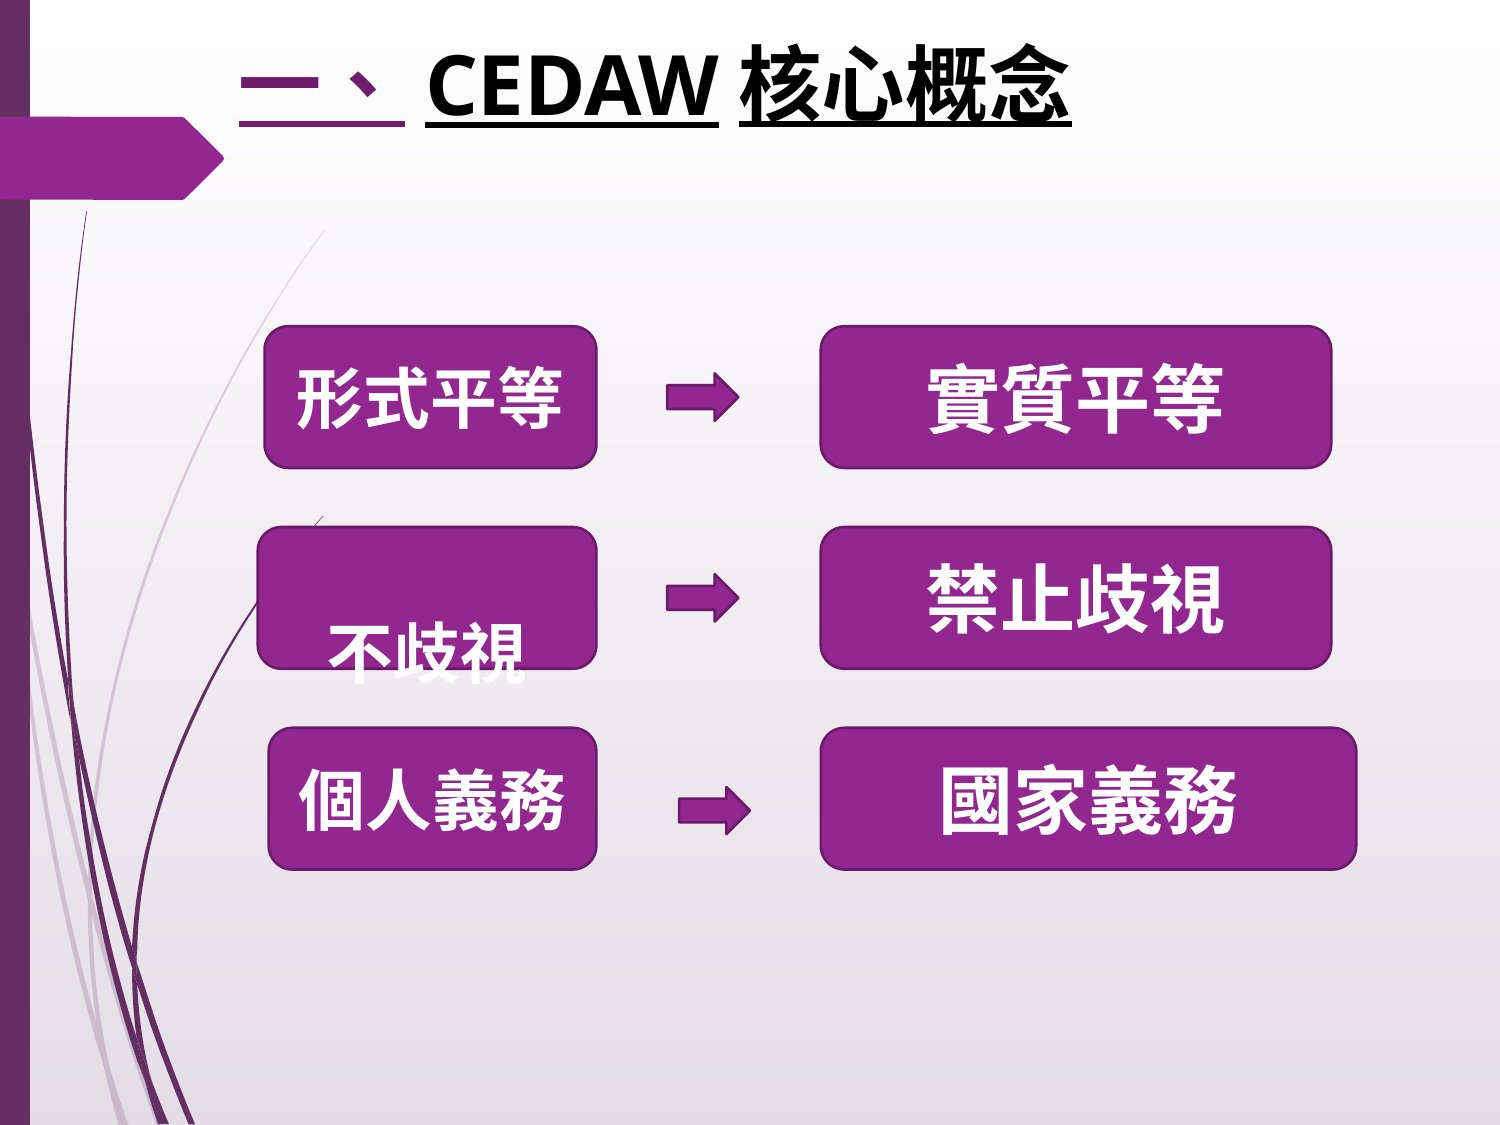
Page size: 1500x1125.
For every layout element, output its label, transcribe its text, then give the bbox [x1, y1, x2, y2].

text_box [679, 786, 751, 835]
text_box 國家義務 [820, 727, 1357, 870]
text_box 實質平等 [820, 326, 1332, 468]
text_box [667, 574, 739, 622]
title 一、CEDAW核心概念 [223, 24, 1500, 299]
text_box 個人義務 [268, 727, 597, 870]
text_box 形式平等 [264, 326, 597, 468]
text_box 不歧視 [499, 630, 513, 635]
text_box [667, 373, 739, 421]
text_box 禁止歧視 [820, 527, 1332, 669]
text_box 不歧視 [257, 527, 597, 669]
text_box 不歧視 [432, 652, 446, 664]
